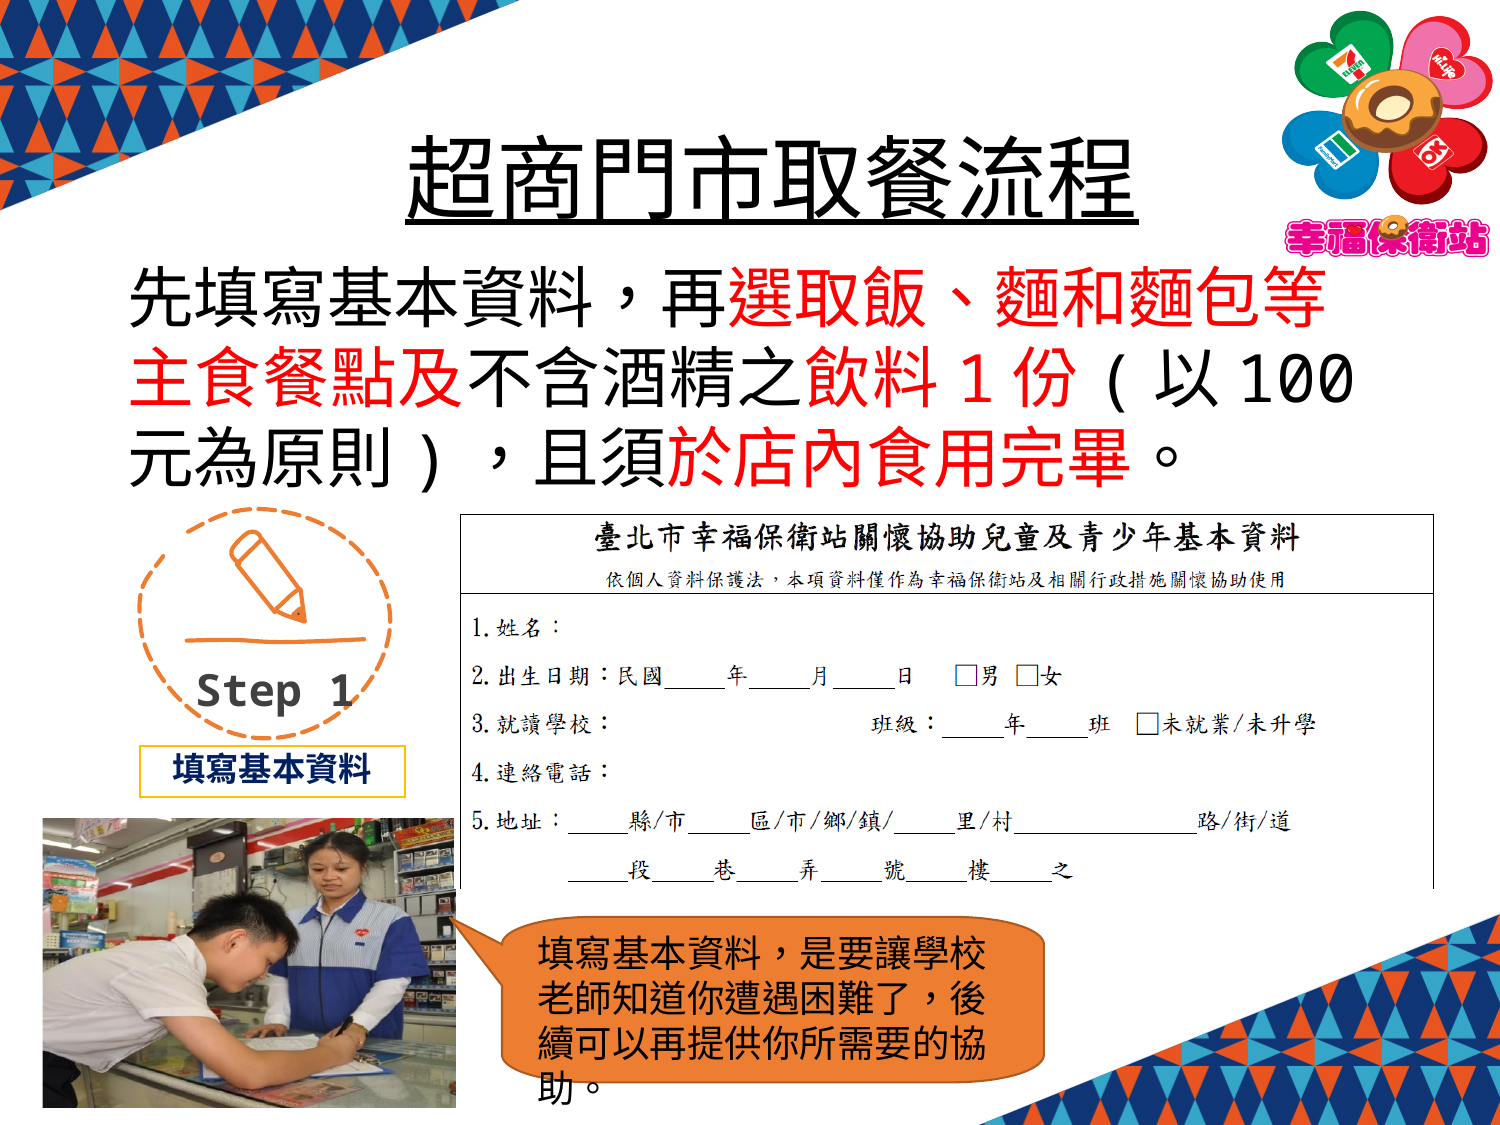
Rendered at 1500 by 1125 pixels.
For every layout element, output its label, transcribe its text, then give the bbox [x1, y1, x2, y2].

text_box Step 1 [161, 654, 389, 724]
text_box 填寫基本資料，是要讓學校老師知道你遭遇困難了，後續可以再提供你所需要的協助。 [449, 916, 1044, 1083]
text_box [293, 608, 303, 619]
picture [42, 508, 1439, 1108]
title 超商門市取餐流程 [390, 125, 1176, 229]
text_box 填寫基本資料 [139, 745, 405, 798]
text_box 先填寫基本資料，再選取飯、麵和麵包等主食餐點及不含酒精之飲料1份(以100元為原則)，且須於店內食用完畢。 [112, 248, 1388, 506]
